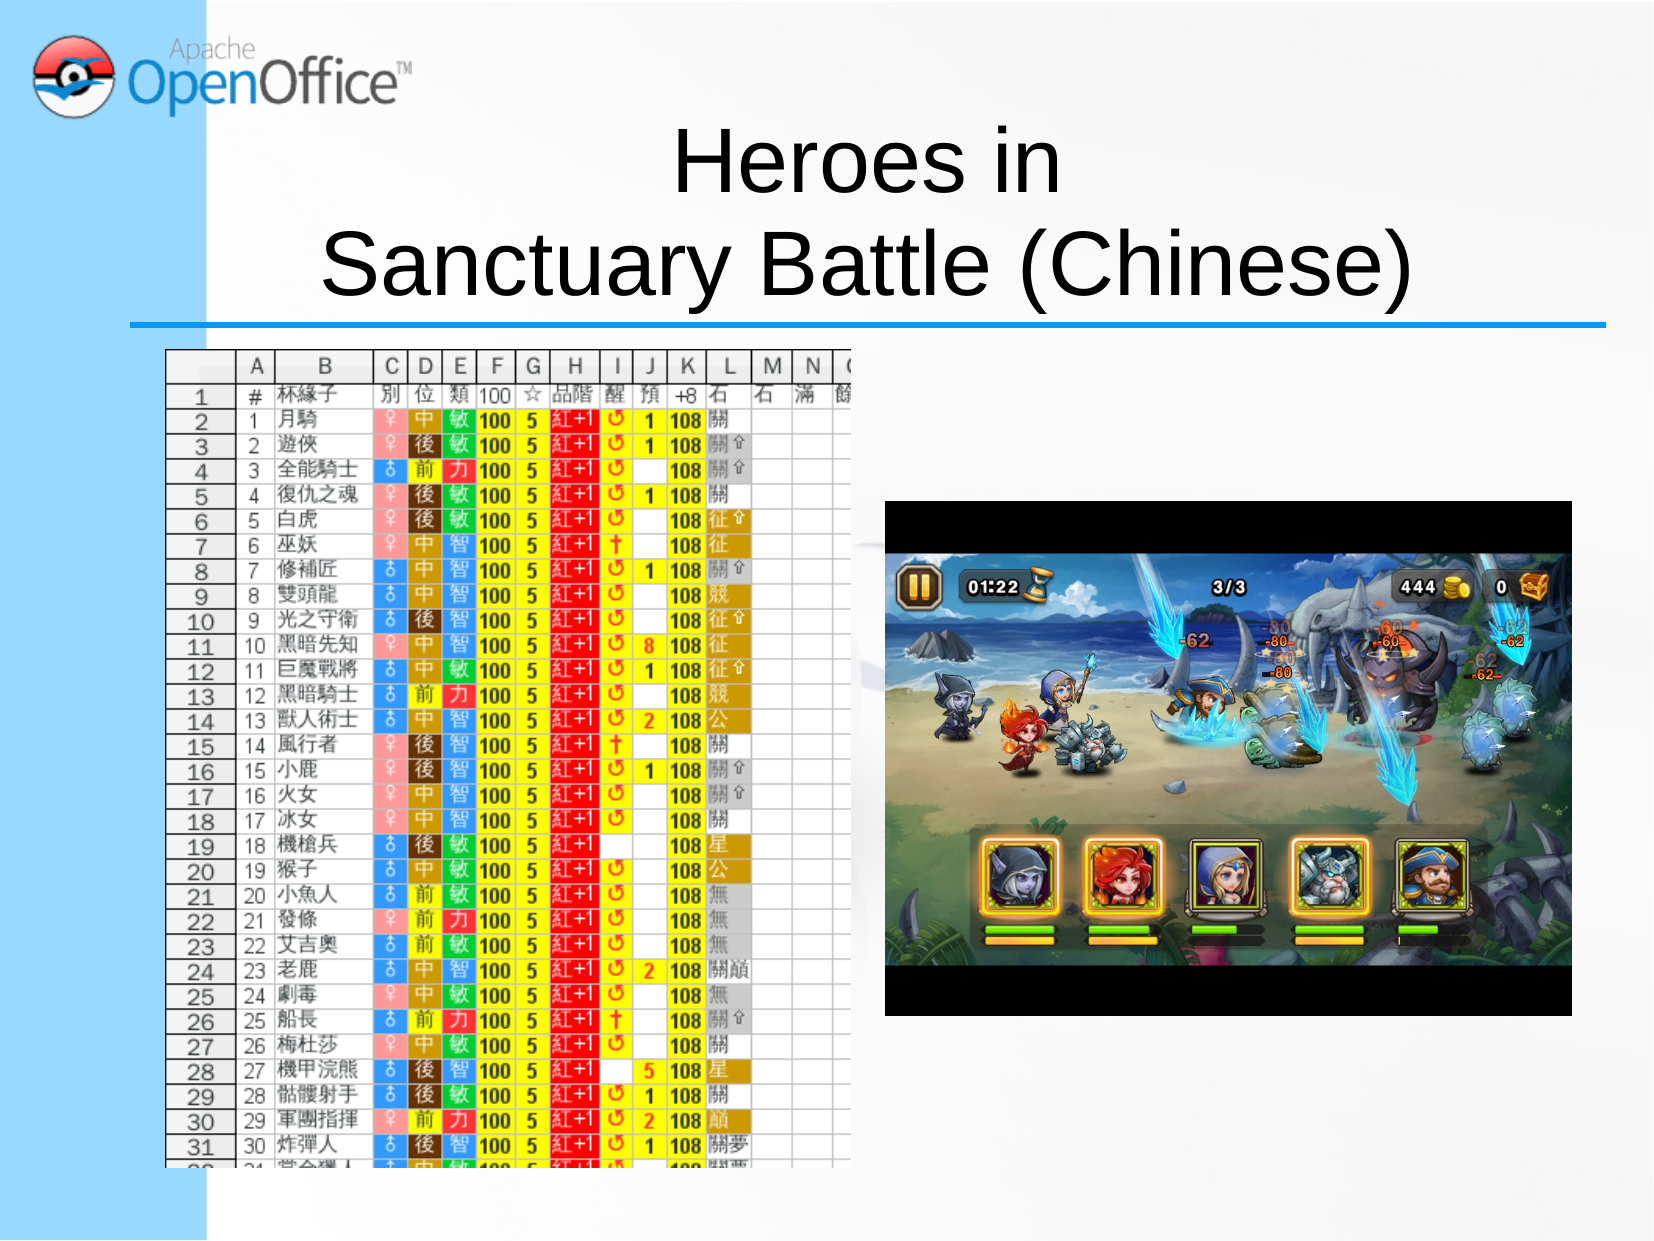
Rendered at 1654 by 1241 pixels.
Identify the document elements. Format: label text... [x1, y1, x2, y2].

title Heroes in Sanctuary Battle (Chinese) [165, 108, 1571, 316]
picture [31, 2, 1654, 1241]
